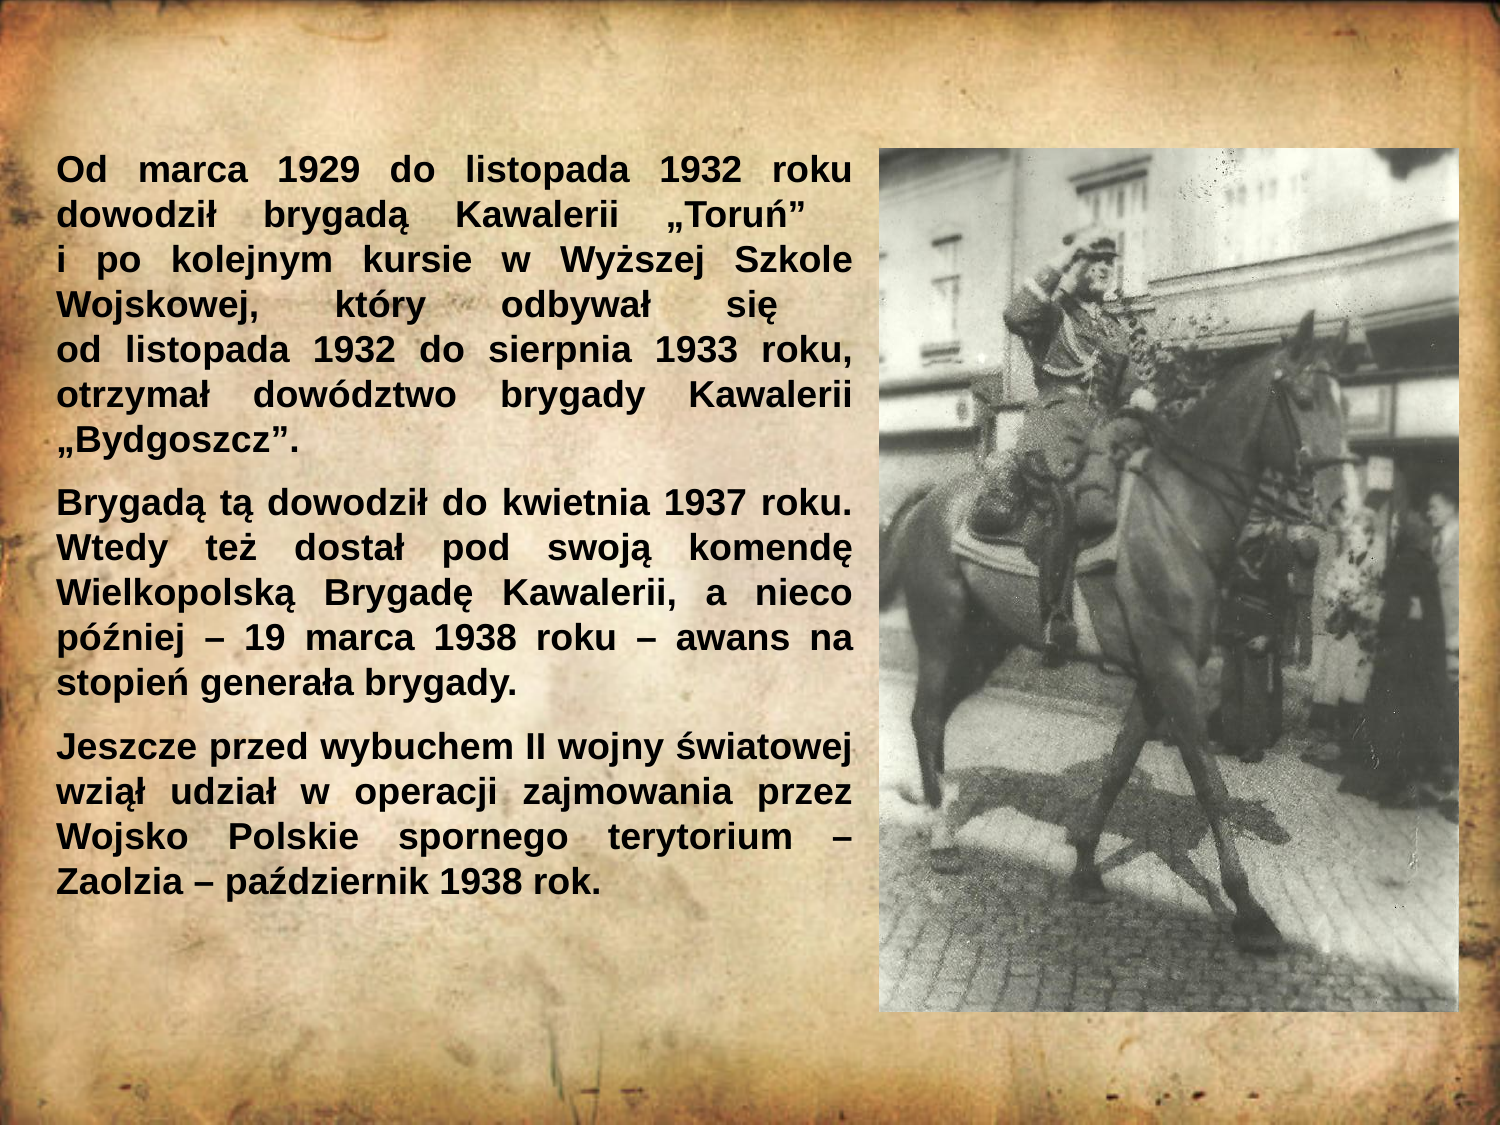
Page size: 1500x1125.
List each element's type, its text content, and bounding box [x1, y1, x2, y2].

text_box Od marca 1929 do listopada 1932 roku dowodził brygadą Kawalerii „Toruń” i po kolejnym kursie w Wyższej Szkole Wojskowej, który odbywał się od listopada 1932 do sierpnia 1933 roku, otrzymał dowództwo brygady Kawalerii „Bydgoszcz”. Brygadą tą dowodził do kwietnia 1937 roku. Wtedy też dostał pod swoją komendę Wielkopolską Brygadę Kawalerii, a nieco później – 19 marca 1938 roku – awans na stopień generała brygady. Jeszcze przed wybuchem II wojny światowej wziął udział w operacji zajmowania przez Wojsko Polskie spornego terytorium – Zaolzia – październik 1938 rok. [41, 137, 869, 910]
picture [0, 0, 1500, 1125]
